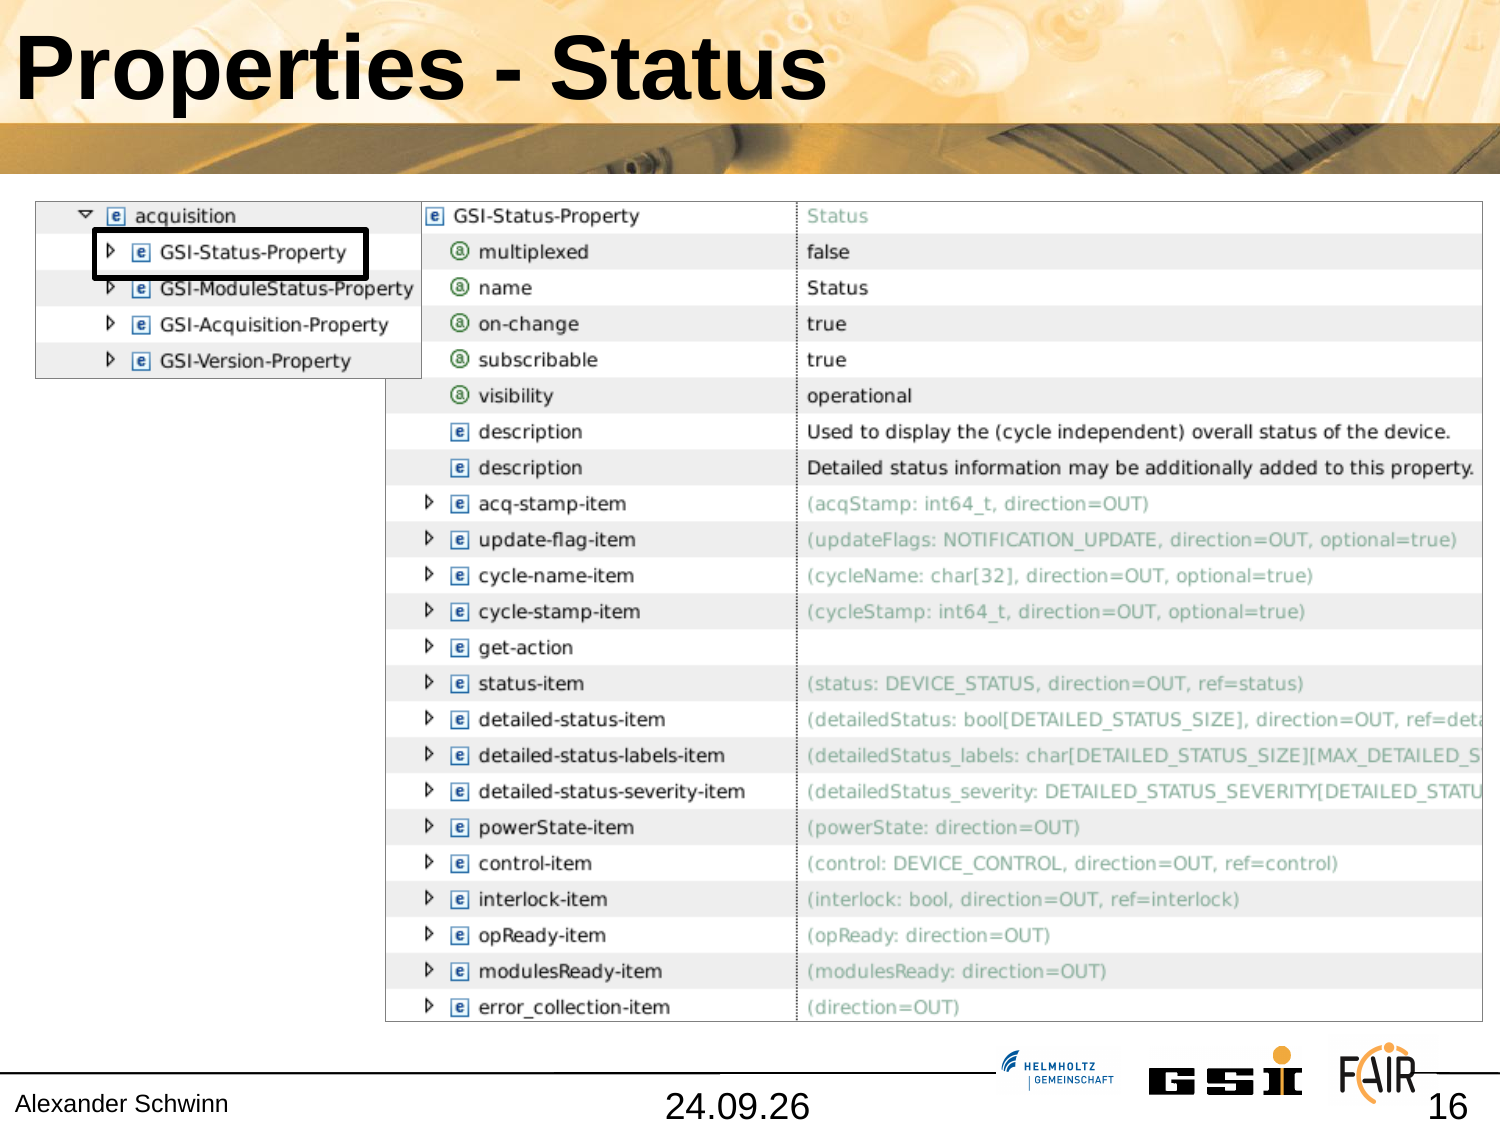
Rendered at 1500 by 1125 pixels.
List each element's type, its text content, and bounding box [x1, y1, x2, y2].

picture [996, 1046, 1121, 1095]
picture [0, 126, 1500, 175]
picture [1328, 1034, 1439, 1106]
picture [35, 201, 1483, 1022]
title Properties - Status [0, 0, 1500, 126]
picture [1149, 1046, 1302, 1095]
